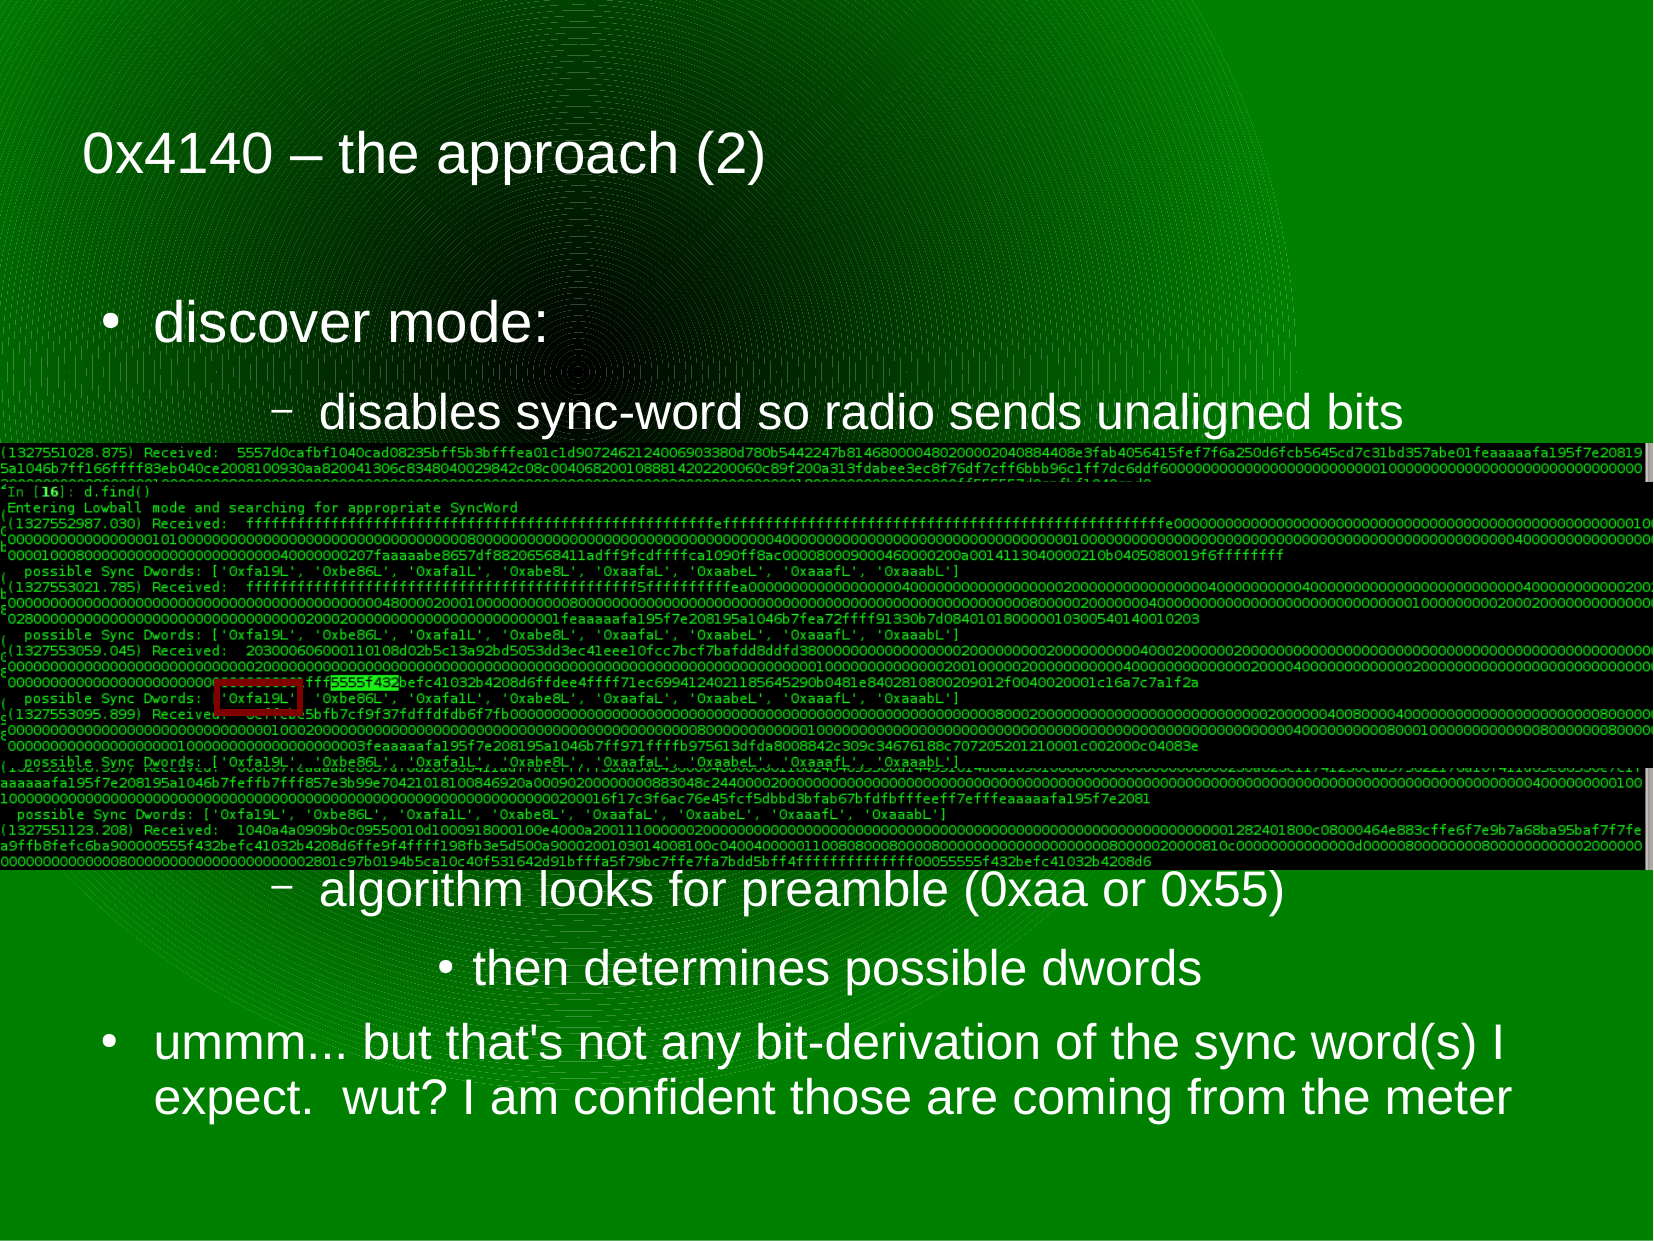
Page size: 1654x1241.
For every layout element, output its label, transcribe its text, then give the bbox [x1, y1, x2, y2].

title 0x4140 – the approach (2) [82, 49, 1571, 257]
picture [0, 443, 1653, 871]
list discover mode: disables sync-word so radio sends unaligned bits algorithm looks for preamble (0xaa or 0x55) then determines possible dwords ummm... but that's not any bit-derivation of the sync word(s) I expect. wut? I am confident those are coming from the meter [82, 871, 1571, 1126]
list discover mode: disables sync-word so radio sends unaligned bits algorithm looks for preamble (0xaa or 0x55) then determines possible dwords ummm... but that's not any bit-derivation of the sync word(s) I expect. wut? I am confident those are coming from the meter [82, 290, 1571, 443]
